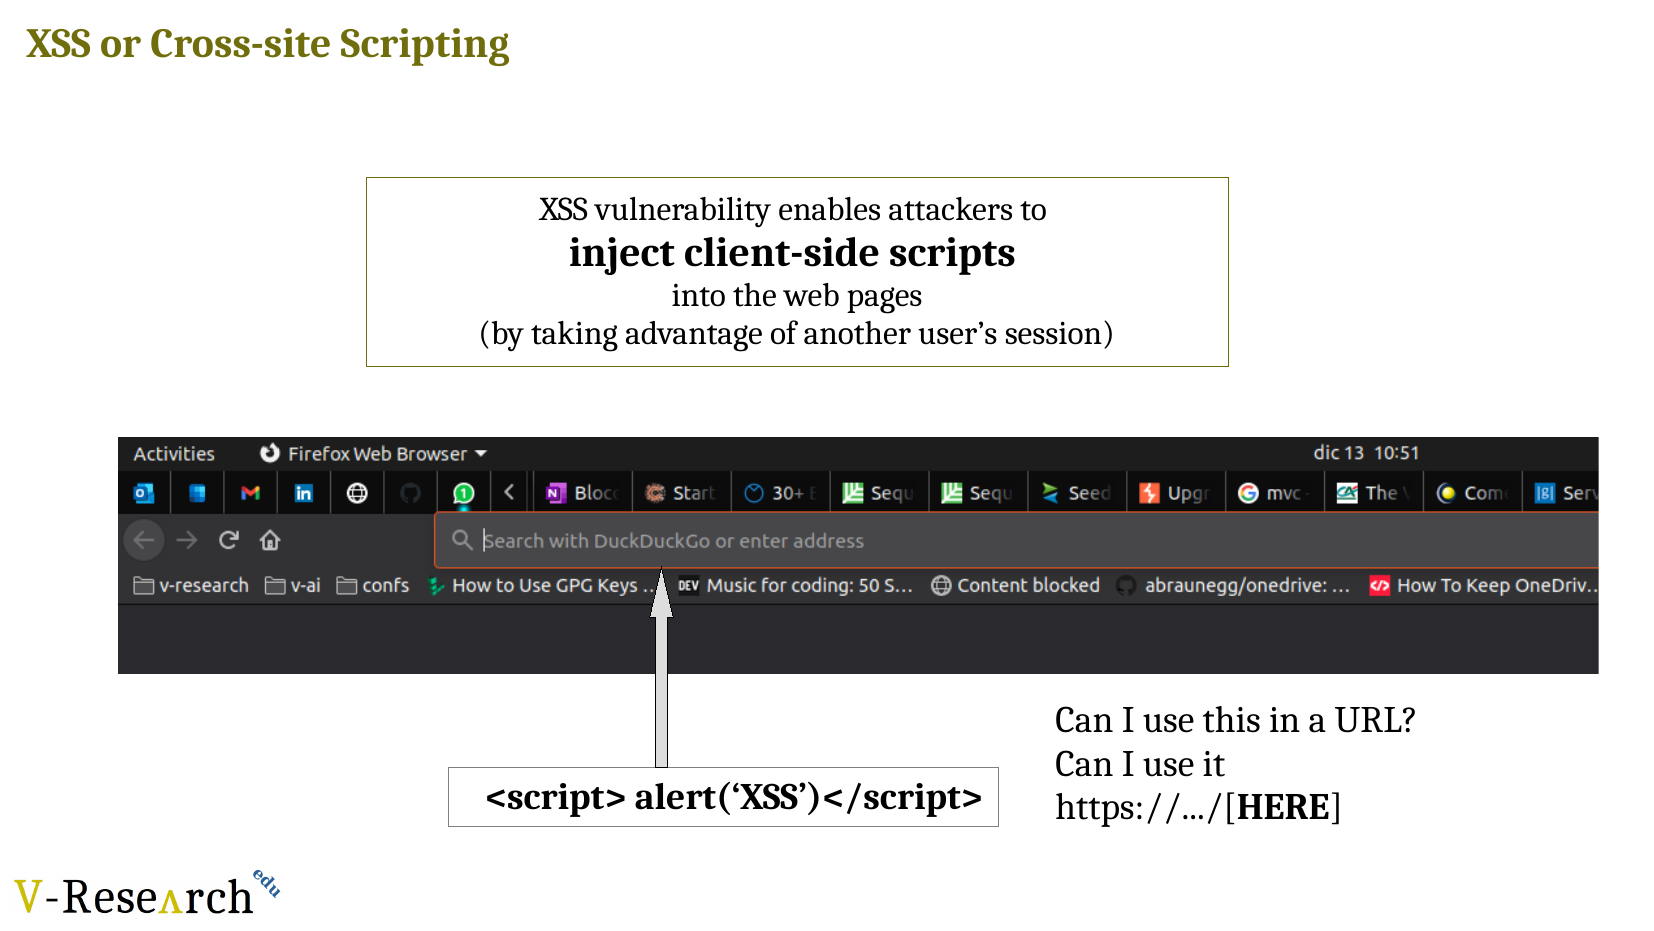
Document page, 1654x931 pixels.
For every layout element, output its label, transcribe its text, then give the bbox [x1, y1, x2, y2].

text_box [649, 566, 674, 768]
text_box XSS vulnerability enables attackers to inject client-side scripts into the web pages (by taking advantage of another user’s session) [366, 177, 1229, 367]
picture [118, 437, 1599, 674]
picture [11, 876, 255, 916]
text_box <script> alert(‘XSS’)</script> [448, 767, 999, 827]
text_box Can I use this in a URL? Can I use it https://.../[HERE] [1040, 691, 1441, 839]
text_box XSS or Cross-site Scripting [11, 12, 1193, 77]
text_box edu [222, 847, 333, 931]
